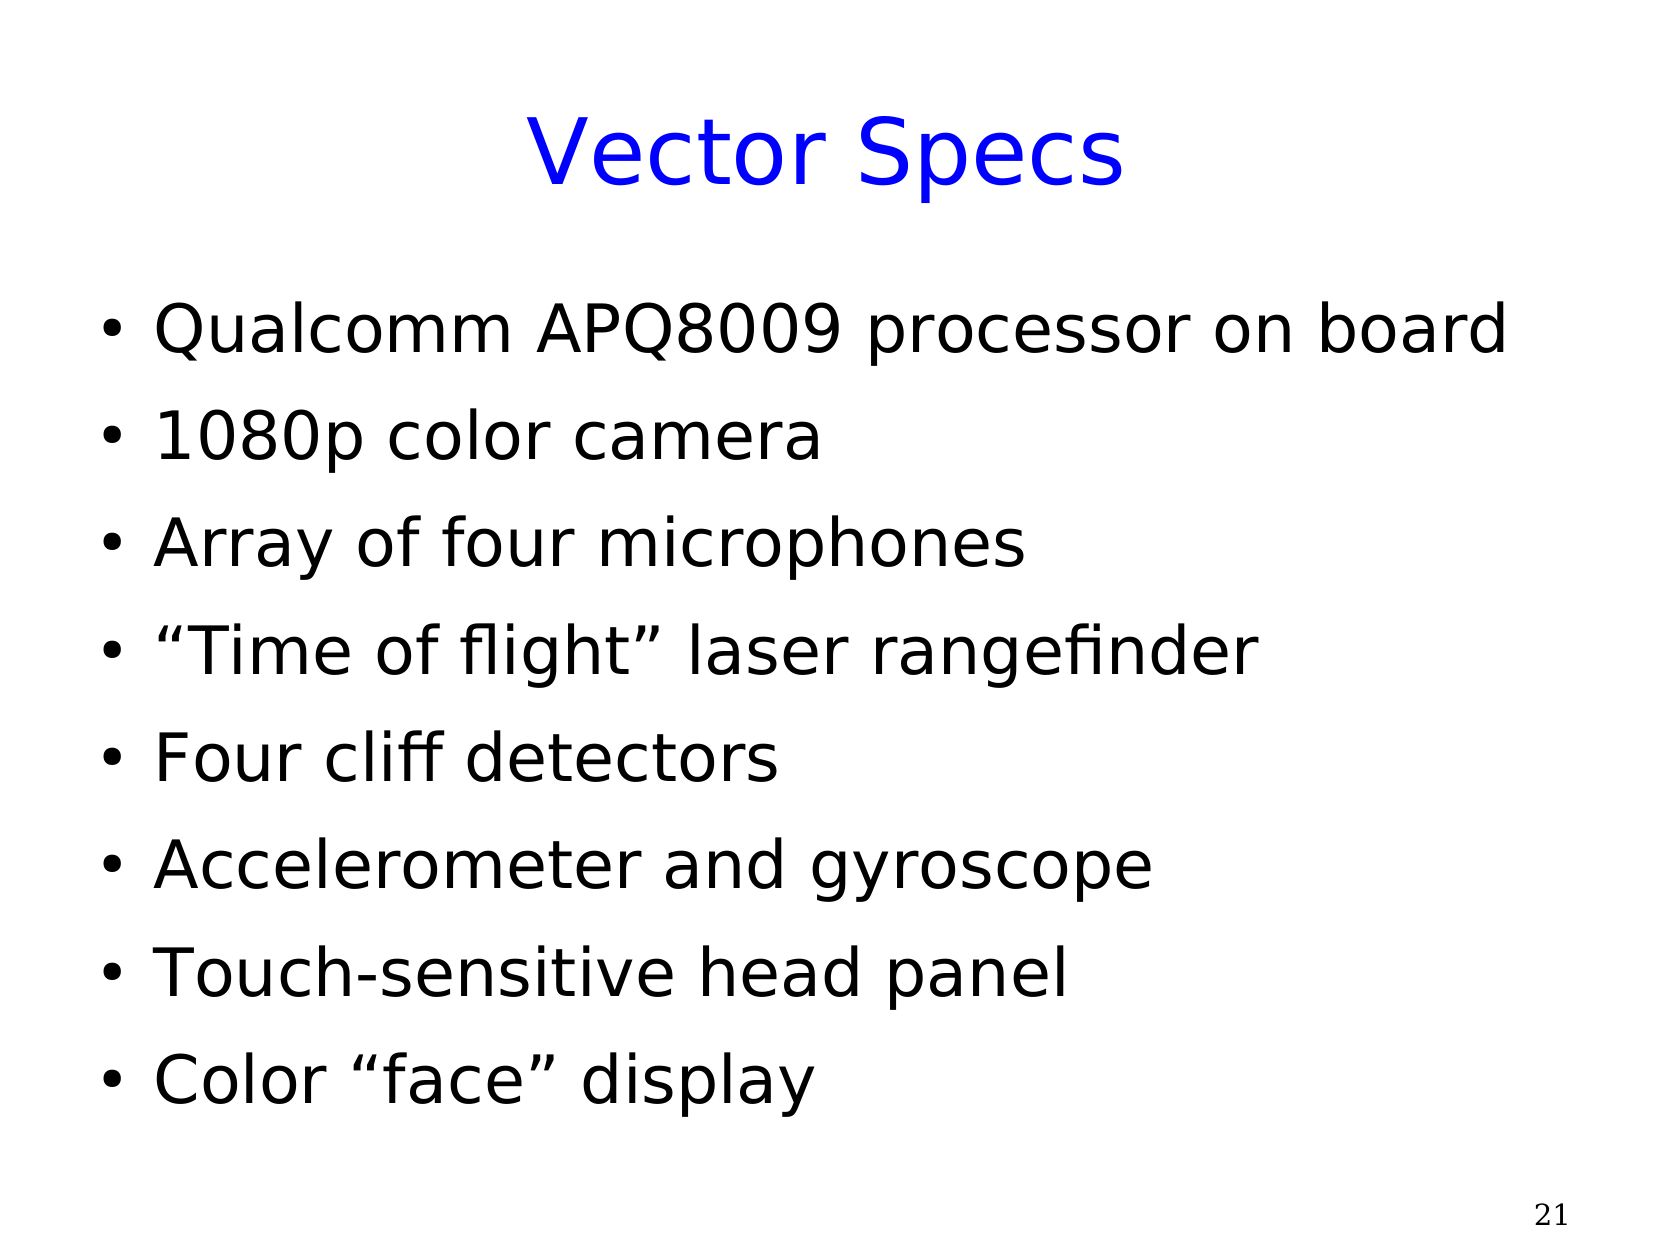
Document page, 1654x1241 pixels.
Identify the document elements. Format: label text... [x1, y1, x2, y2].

list Qualcomm APQ8009 processor on board 1080p color camera Array of four microphones “Time of flight” laser rangefinder Four cliff detectors Accelerometer and gyroscope Touch-sensitive head panel Color “face” display [82, 290, 1571, 1120]
title Vector Specs [82, 49, 1571, 257]
